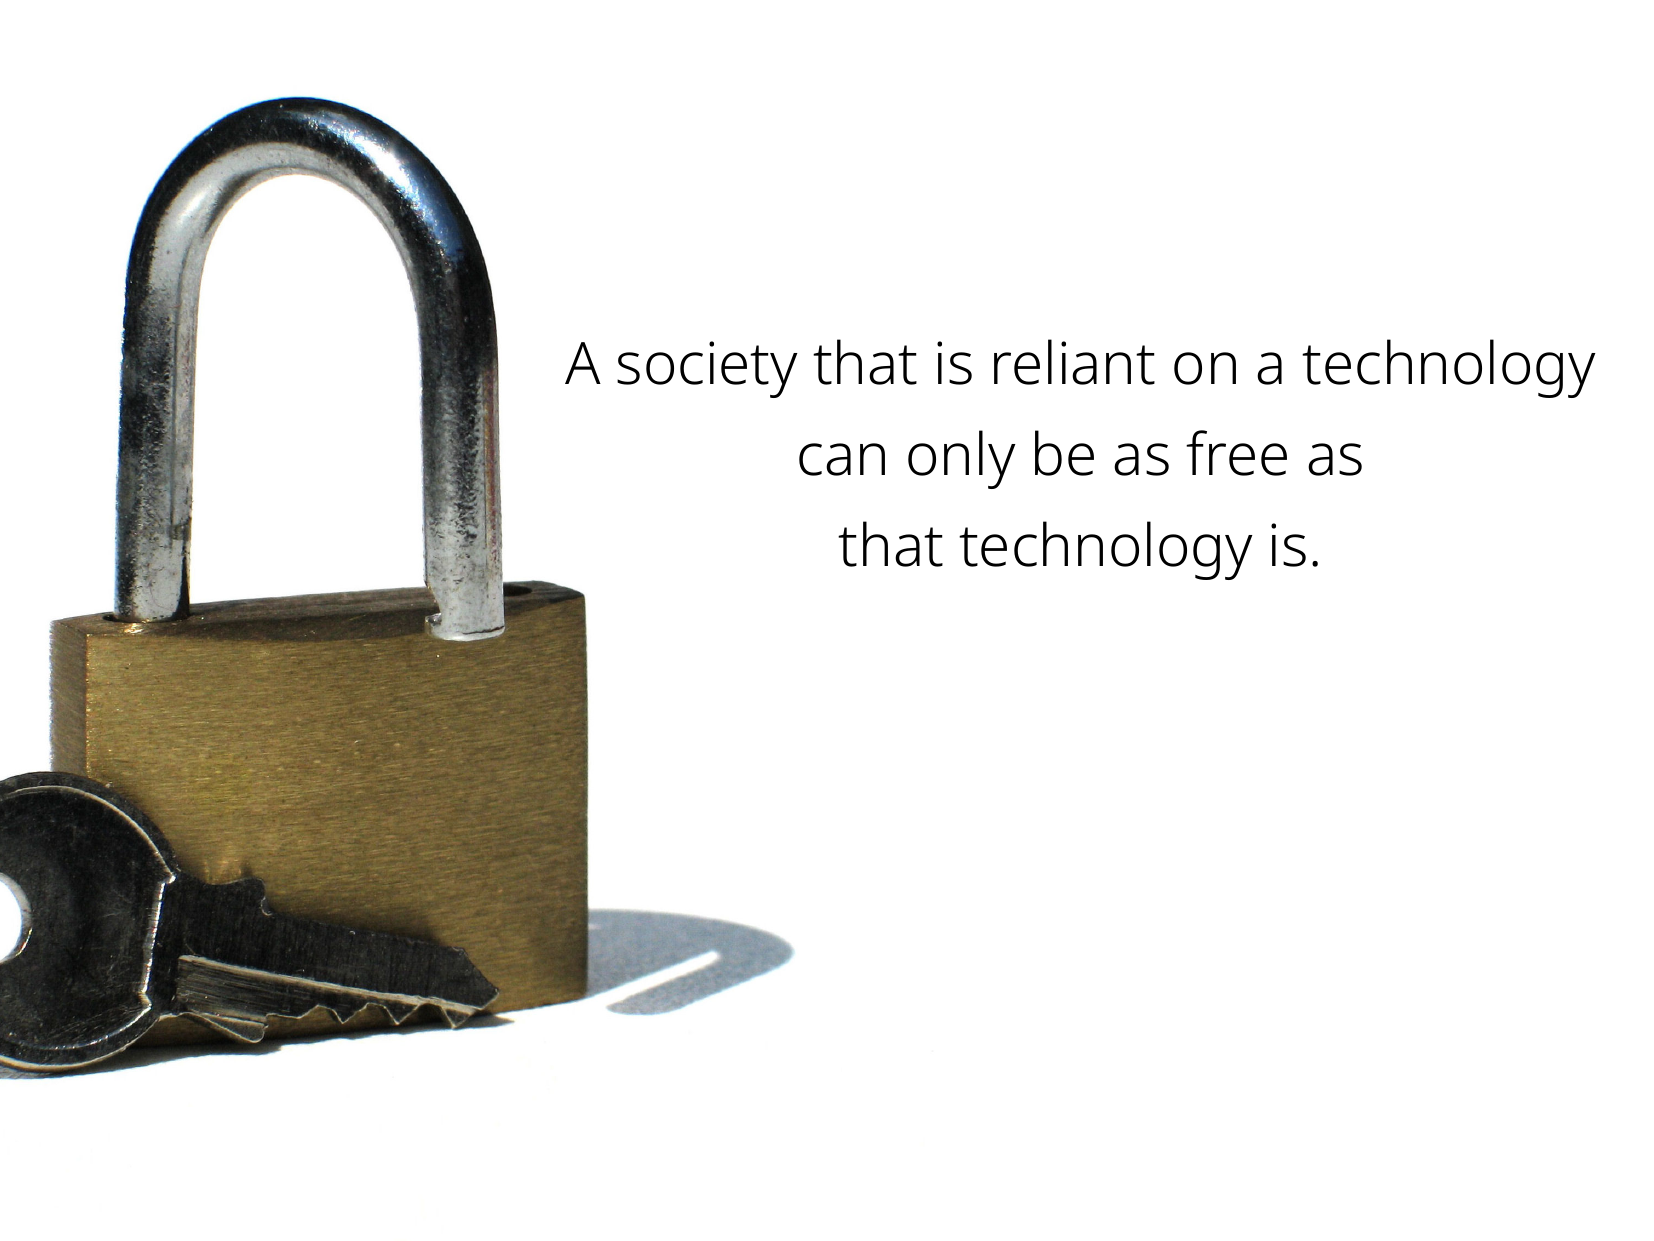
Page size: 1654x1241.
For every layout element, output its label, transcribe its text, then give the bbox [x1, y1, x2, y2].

picture [0, 24, 960, 1241]
subtitle A society that is reliant on a technology can only be as free as that technology is. [336, 0, 1654, 927]
